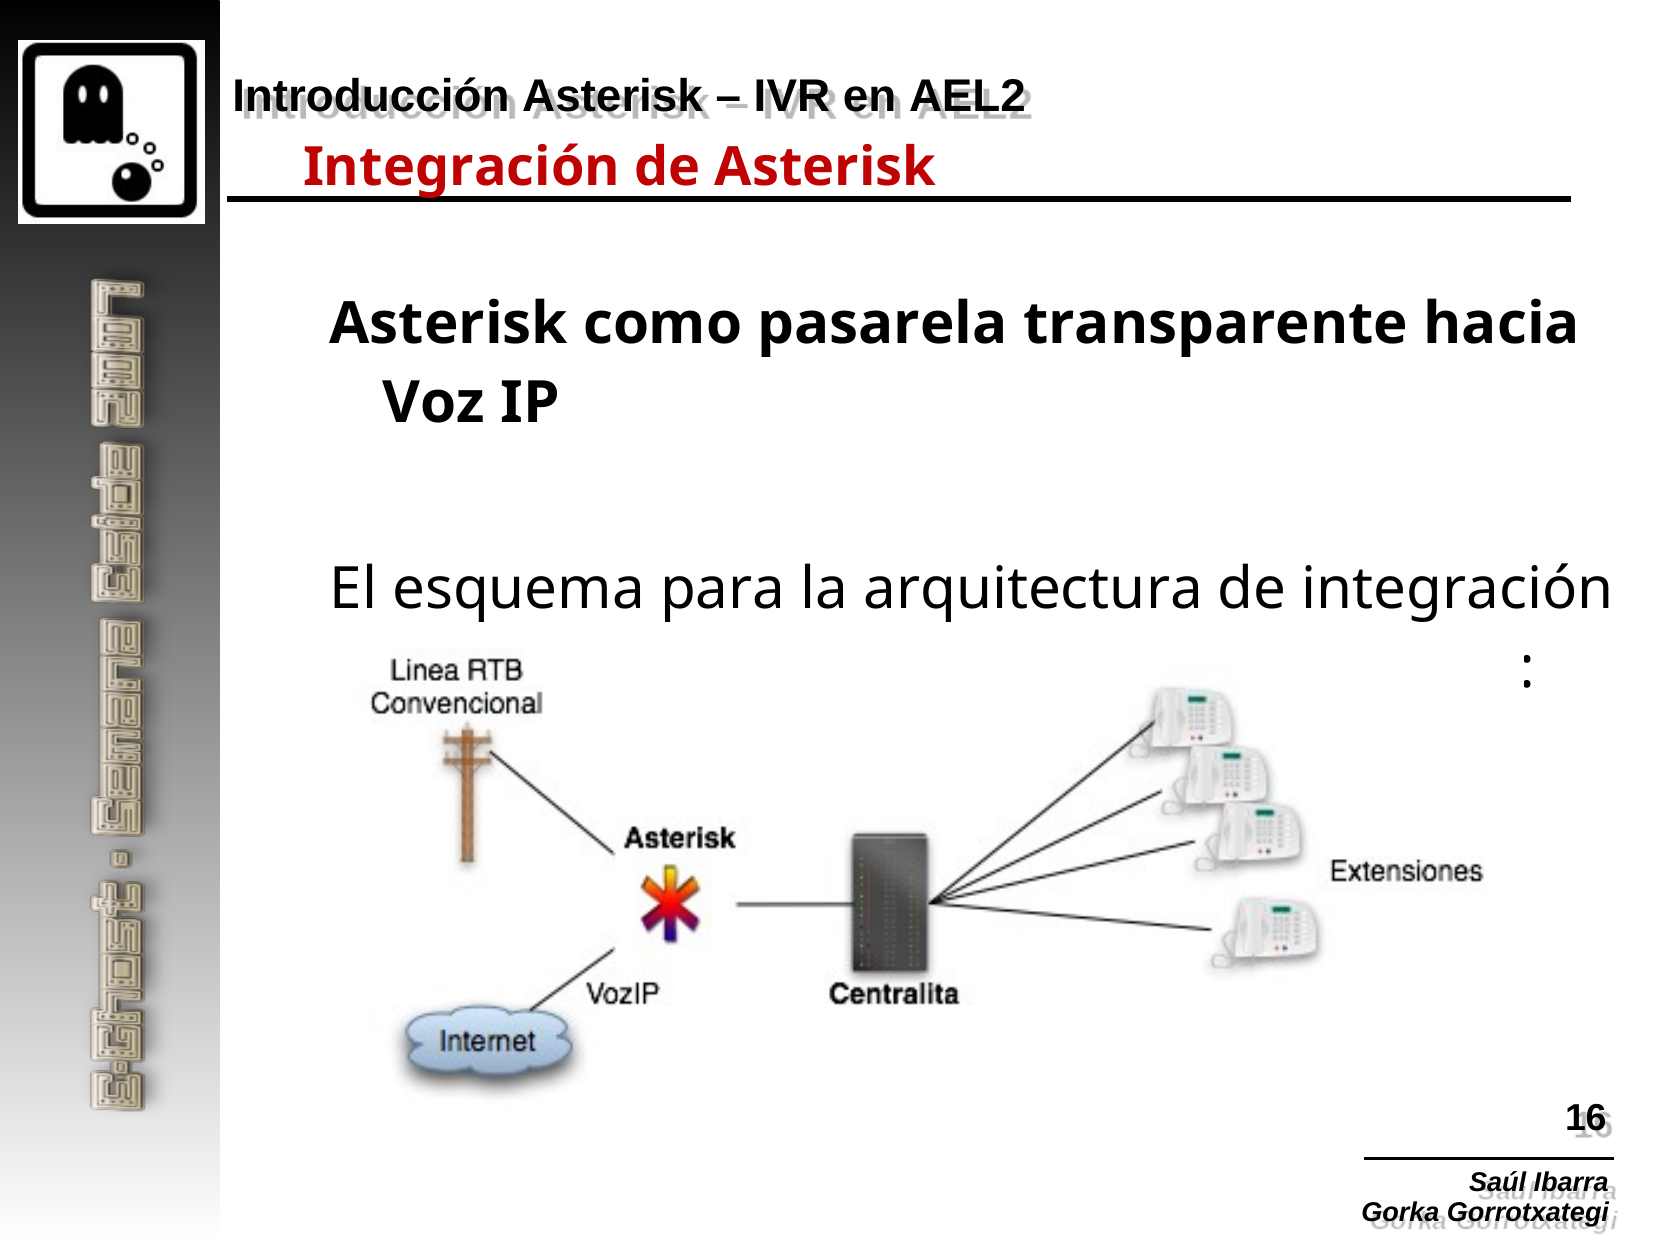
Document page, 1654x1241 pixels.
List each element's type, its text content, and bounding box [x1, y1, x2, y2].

list Asterisk como pasarela transparente hacia Voz IP El esquema para la arquitectura de integración como pasarela hacia VozIP es el siguiente: [312, 281, 1625, 1121]
picture [335, 629, 1524, 1132]
title Integración de Asterisk [303, 125, 1624, 204]
picture [18, 40, 205, 224]
picture [51, 250, 180, 1122]
